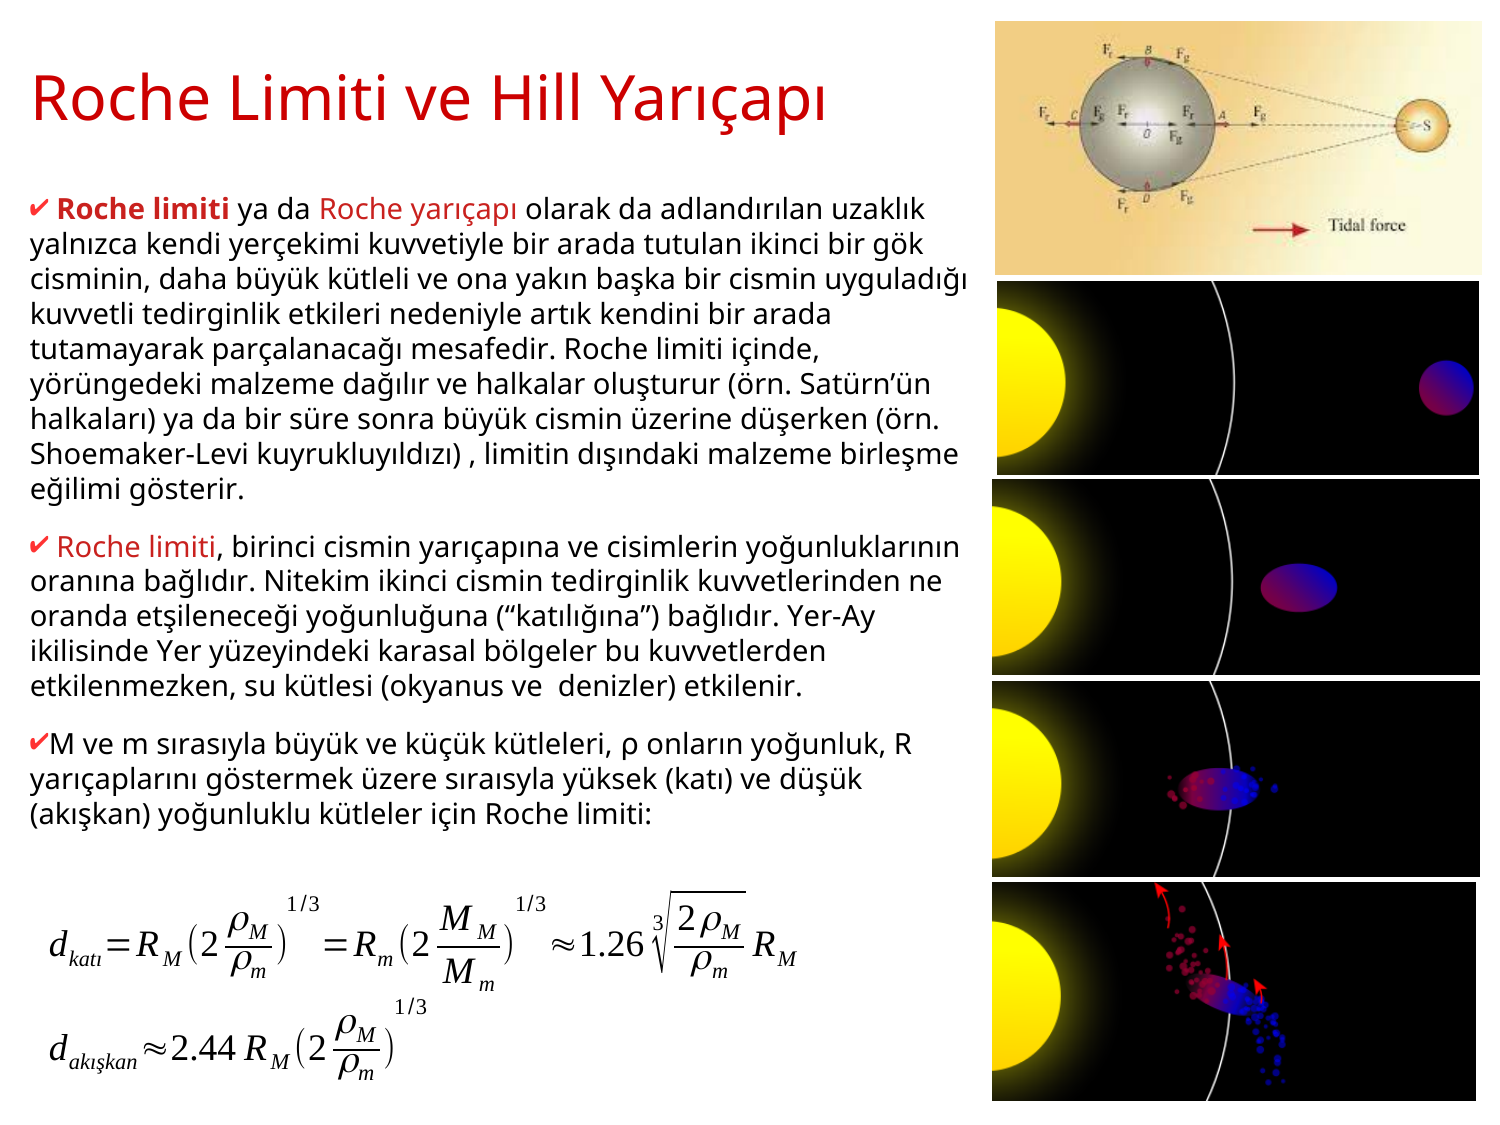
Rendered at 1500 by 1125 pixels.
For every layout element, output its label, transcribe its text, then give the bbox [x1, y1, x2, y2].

title Roche Limiti ve Hill Yarıçapı [16, 51, 995, 155]
picture [992, 479, 1480, 675]
picture [992, 882, 1476, 1101]
picture [992, 681, 1480, 877]
picture [995, 21, 1482, 275]
picture [997, 281, 1479, 475]
text_box Roche limiti ya da Roche yarıçapı olarak da adlandırılan uzaklık yalnızca kendi yerçekimi kuvvetiyle bir arada tutulan ikinci bir gök cisminin, daha büyük kütleli ve ona yakın başka bir cismin uyguladığı kuvvetli tedirginlik etkileri nedeniyle artık kendini bir arada tutamayarak parçalanacağı mesafedir. Roche limiti içinde, yörüngedeki malzeme dağılır ve halkalar oluşturur (örn. Satürn’ün halkaları) ya da bir süre sonra büyük cismin üzerine düşerken (örn. Shoemaker-Levi kuyrukluyıldızı) , limitin dışındaki malzeme birleşme eğilimi gösterir. Roche limiti, birinci cismin yarıçapına ve cisimlerin yoğunluklarının oranına bağlıdır. Nitekim ikinci cismin tedirginlik kuvvetlerinden ne oranda etşileneceği yoğunluğuna (“katılığına”) bağlıdır. Yer-Ay ikilisinde Yer yüzeyindeki karasal bölgeler bu kuvvetlerden etkilenmezken, su kütlesi (okyanus ve denizler) etkilenir. M ve m sırasıyla büyük ve küçük kütleleri, ρ onların yoğunluk, R yarıçaplarını göstermek üzere sıraısyla yüksek (katı) ve düşük (akışkan) yoğunluklu kütleler için Roche limiti: [15, 183, 988, 874]
chart [47, 889, 800, 1086]
